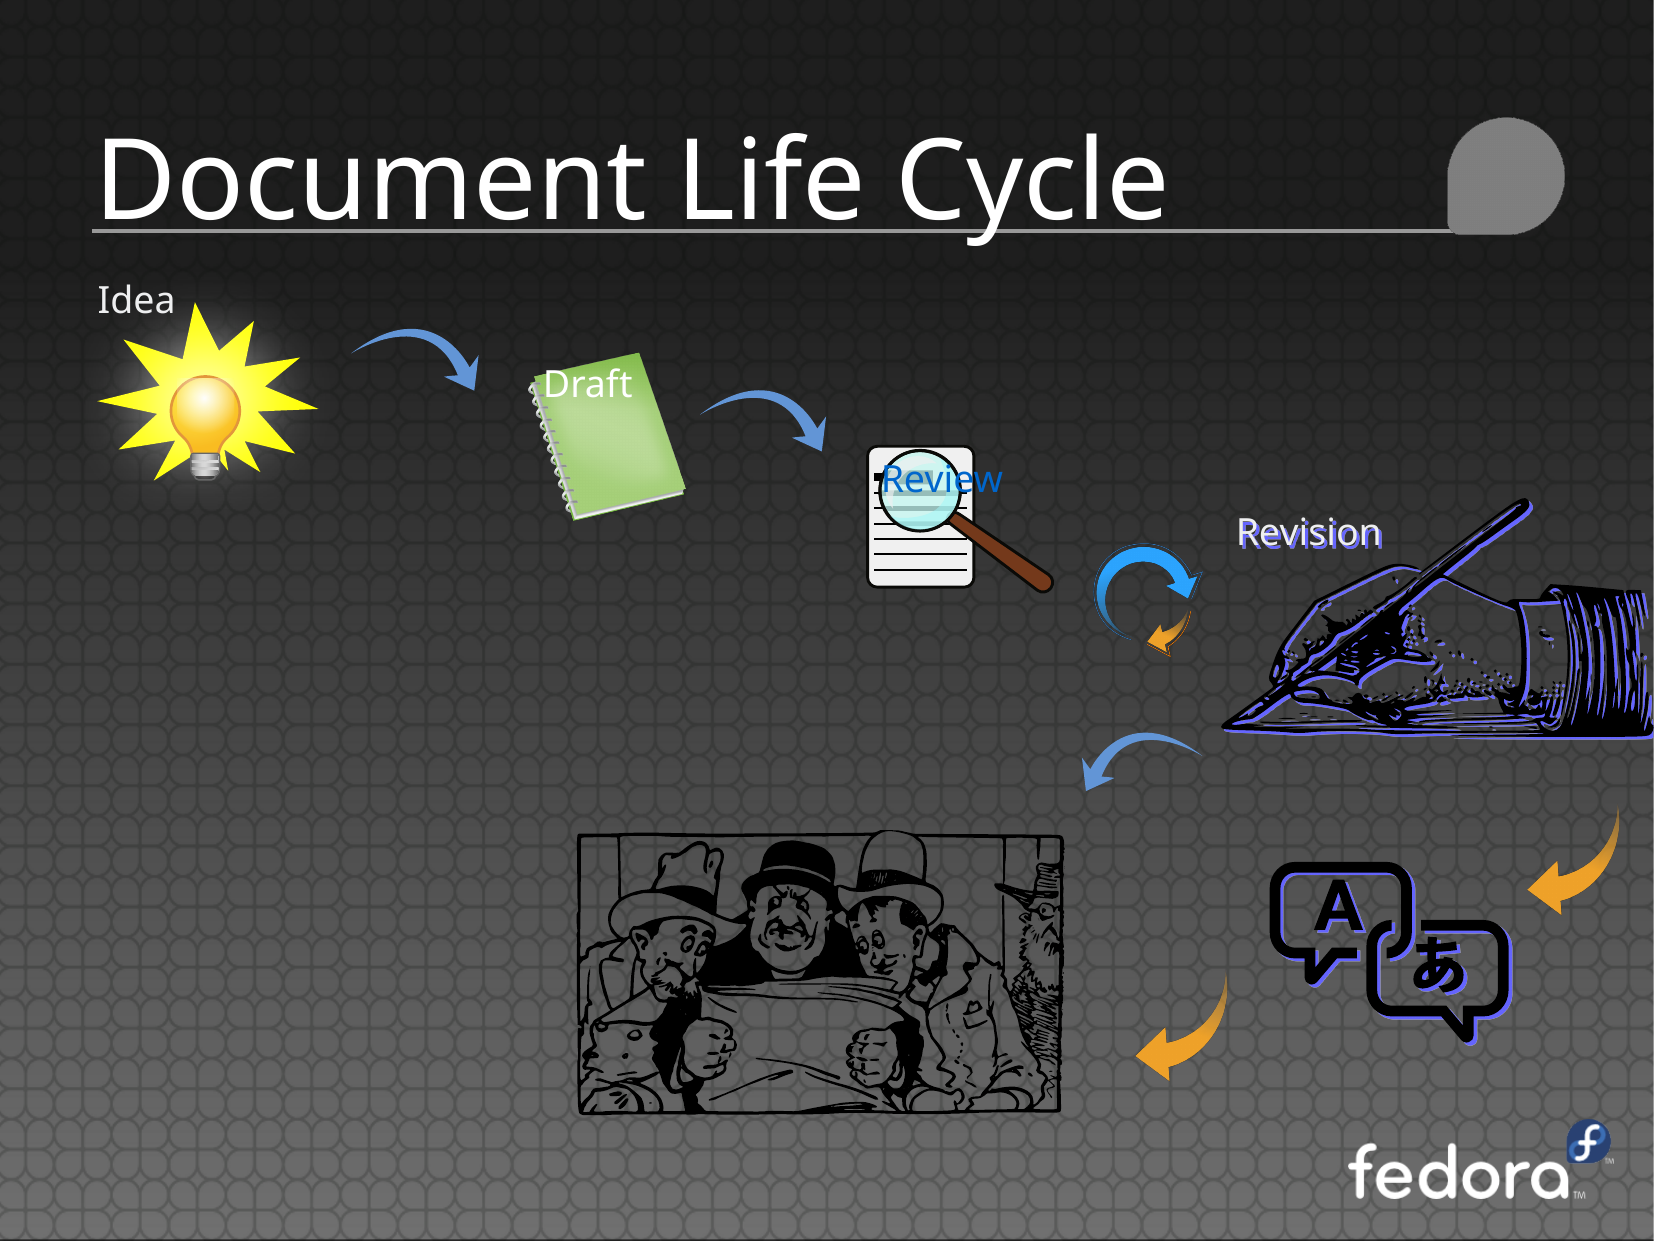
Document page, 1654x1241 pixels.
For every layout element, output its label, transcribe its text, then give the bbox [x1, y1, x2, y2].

picture [0, 0, 1654, 1241]
title Document Life Cycle [94, 100, 1426, 251]
